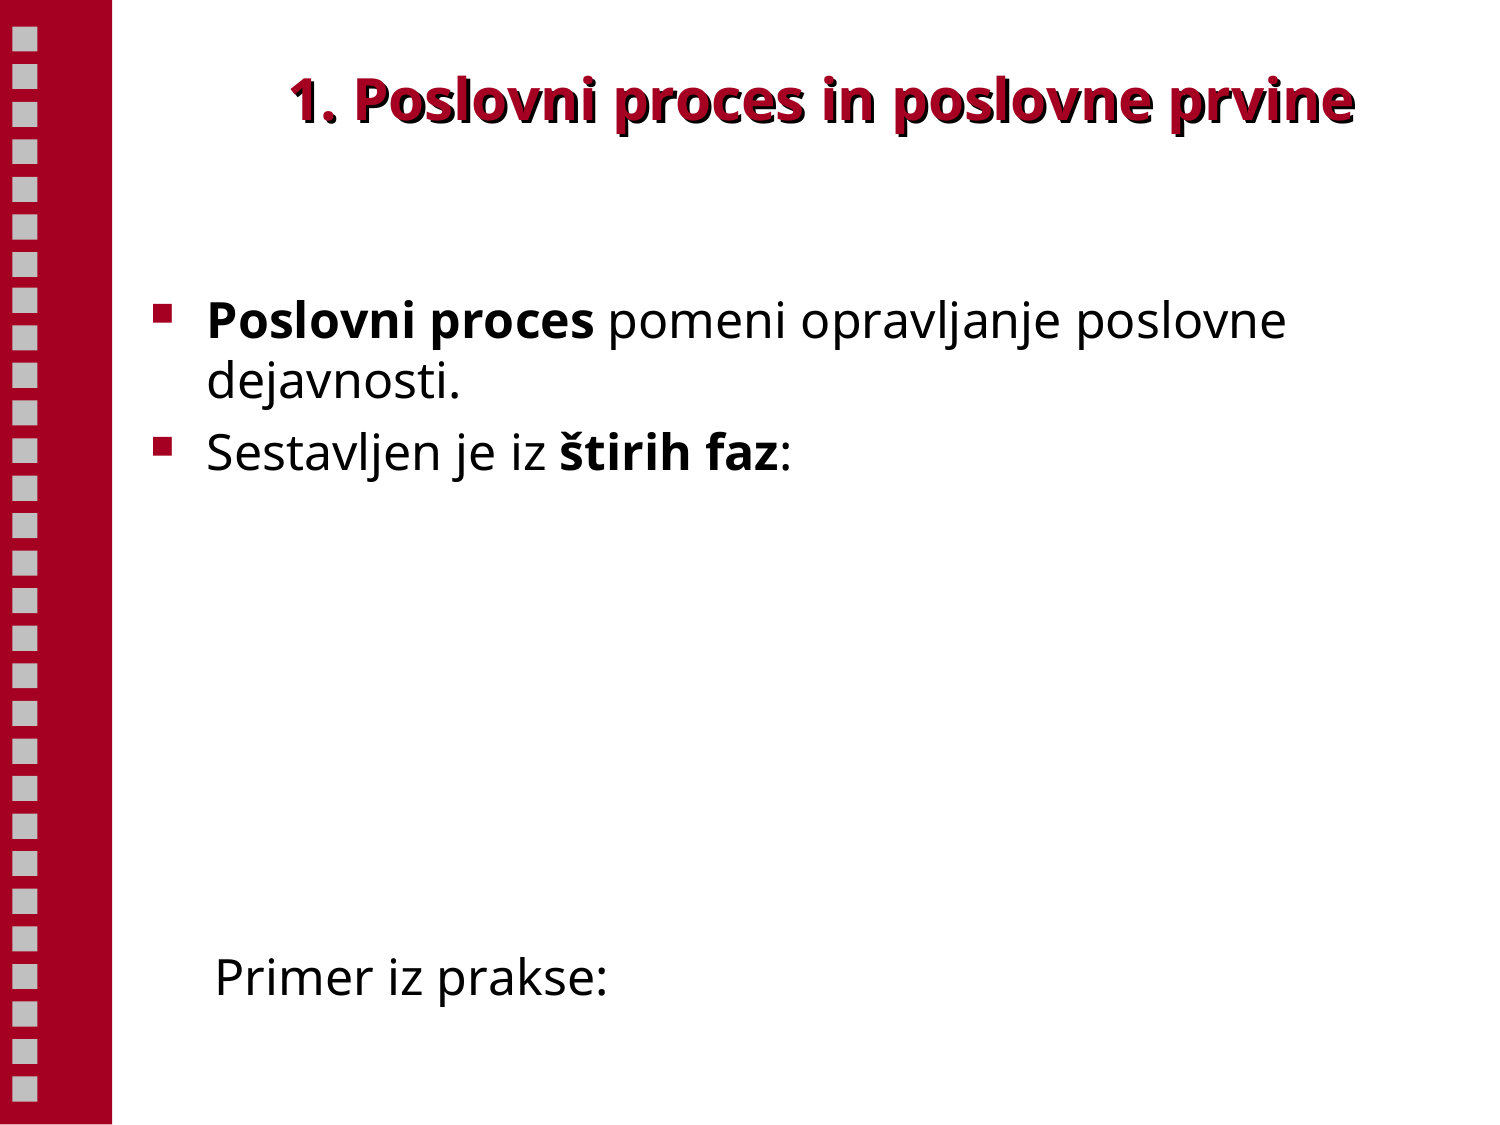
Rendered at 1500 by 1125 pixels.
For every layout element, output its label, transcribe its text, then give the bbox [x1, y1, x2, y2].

list Poslovni proces pomeni opravljanje poslovne dejavnosti. Sestavljen je iz štirih faz: [135, 280, 1467, 585]
title 1. Poslovni proces in poslovne prvine [183, 30, 1459, 165]
text_box Primer iz prakse: [200, 937, 1376, 1013]
